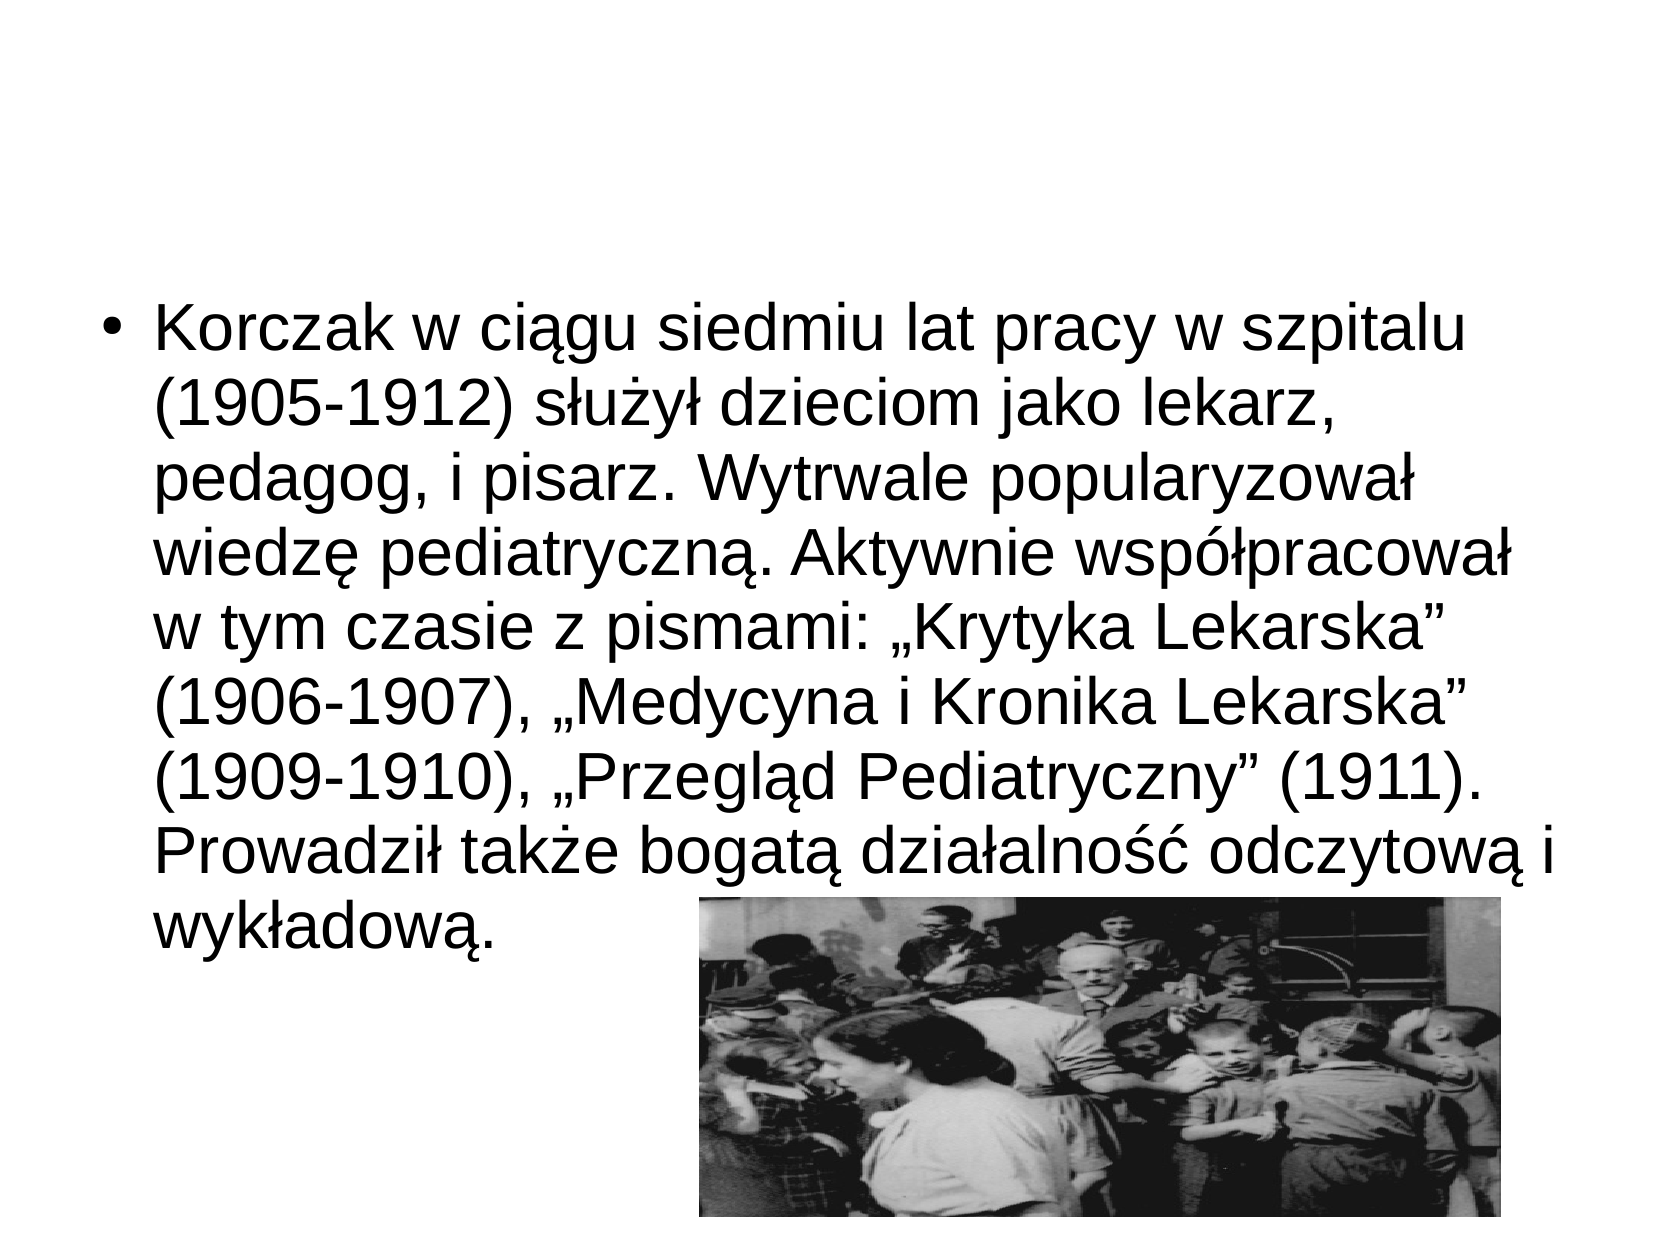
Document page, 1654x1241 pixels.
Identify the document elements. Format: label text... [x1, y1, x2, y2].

list Korczak w ciągu siedmiu lat pracy w szpitalu (1905-1912) służył dzieciom jako lekarz, pedagog, i pisarz. Wytrwale popularyzował wiedzę pediatryczną. Aktywnie współpracował w tym czasie z pismami: „Krytyka Lekarska” (1906-1907), „Medycyna i Kronika Lekarska” (1909-1910), „Przegląd Pediatryczny” (1911). Prowadził także bogatą działalność odczytową i wykładową. [82, 290, 1571, 1109]
picture [699, 897, 1501, 1217]
